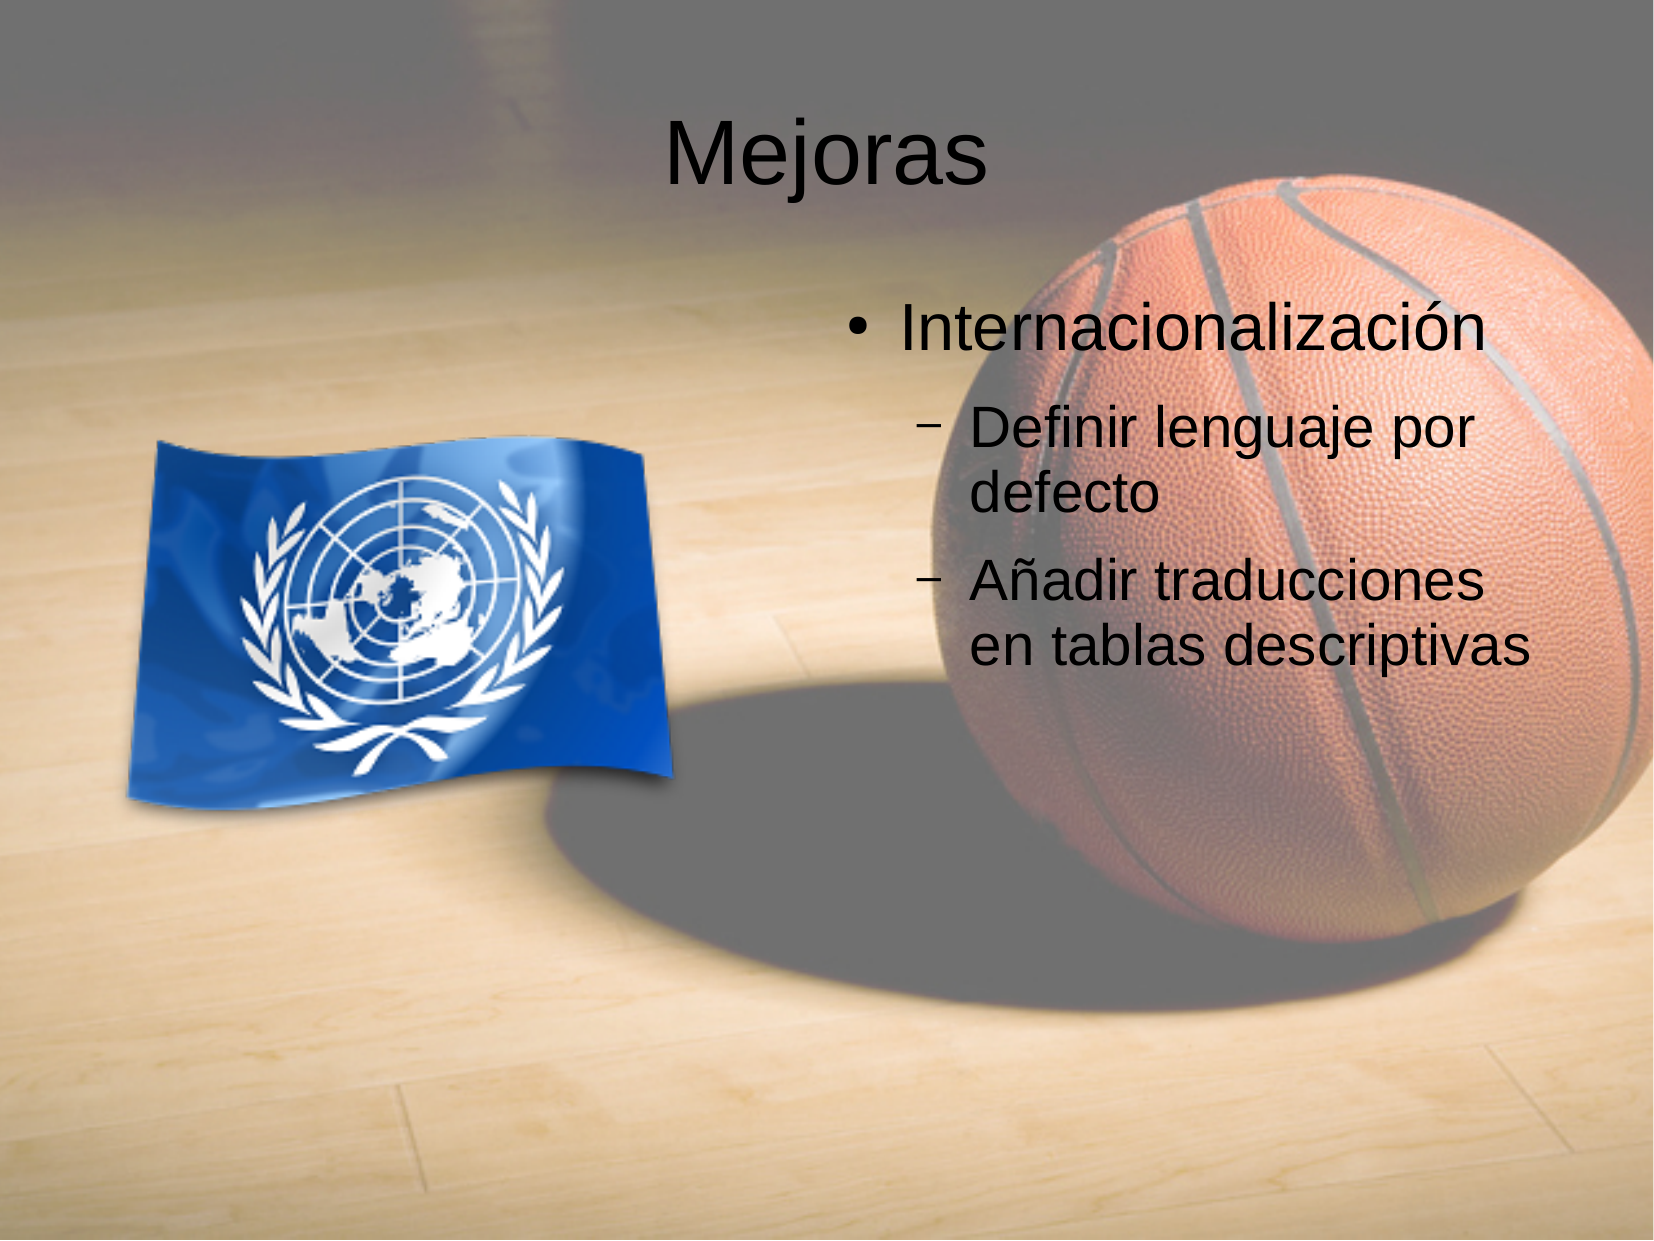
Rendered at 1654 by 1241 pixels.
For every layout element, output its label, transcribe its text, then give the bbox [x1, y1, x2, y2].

list Internacionalización Definir lenguaje por defecto Añadir traducciones en tablas descriptivas [828, 290, 1539, 1010]
title Mejoras [82, 49, 1571, 257]
picture [0, 0, 1654, 1241]
